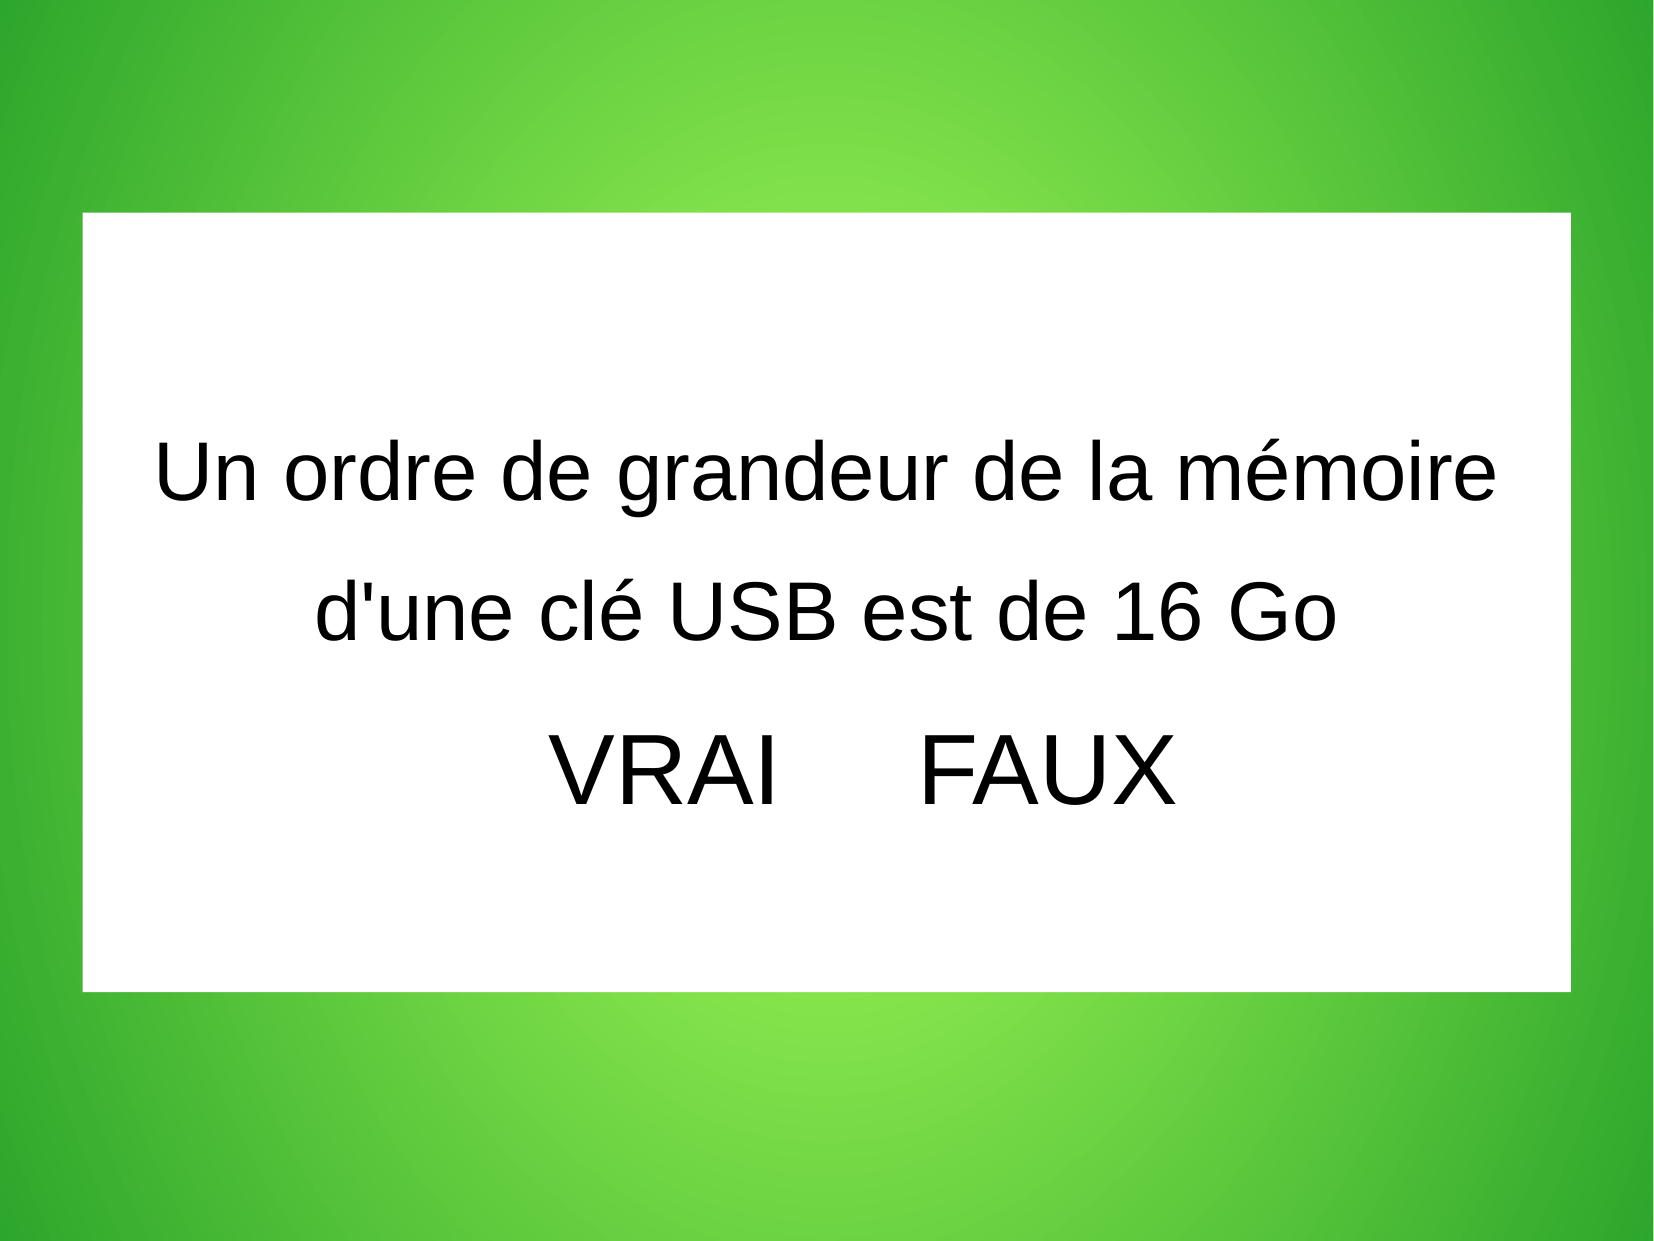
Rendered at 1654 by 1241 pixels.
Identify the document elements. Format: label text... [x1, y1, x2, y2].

subtitle Un ordre de grandeur de la mémoire d'une clé USB est de 16 Go VRAI FAUX [82, 212, 1571, 993]
picture [0, 0, 1654, 1241]
